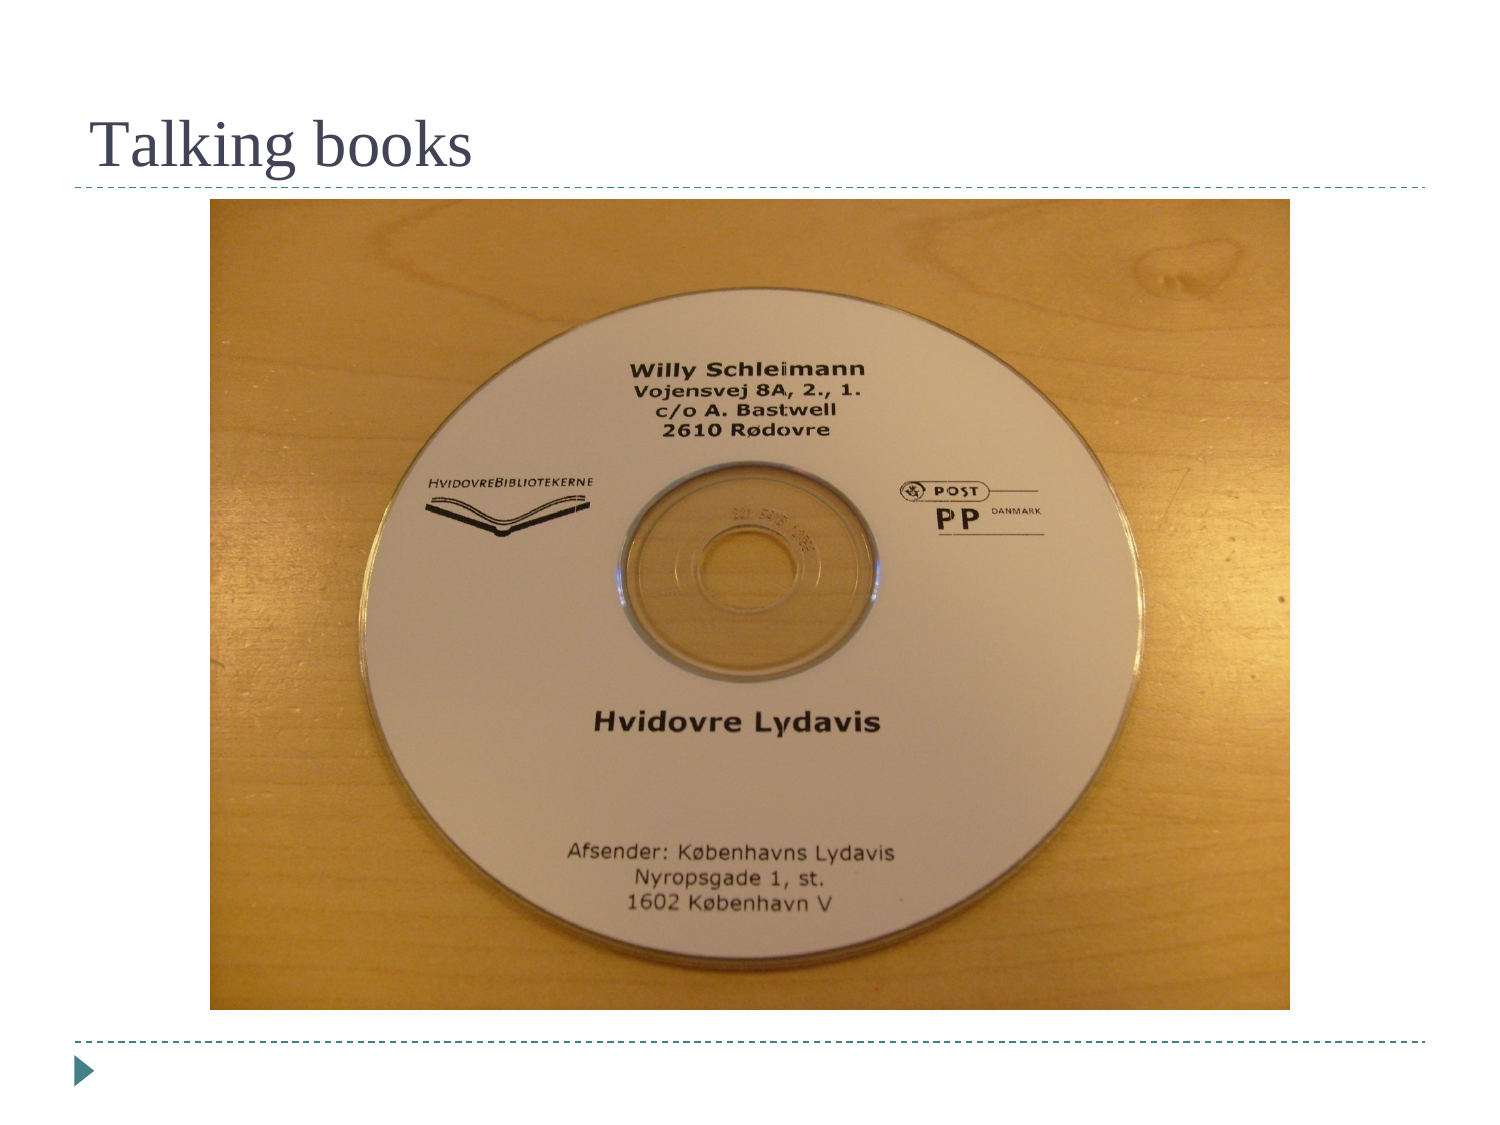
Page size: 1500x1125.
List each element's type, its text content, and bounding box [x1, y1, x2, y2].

text_box [210, 200, 1290, 1010]
title Talking books [75, 24, 1426, 188]
